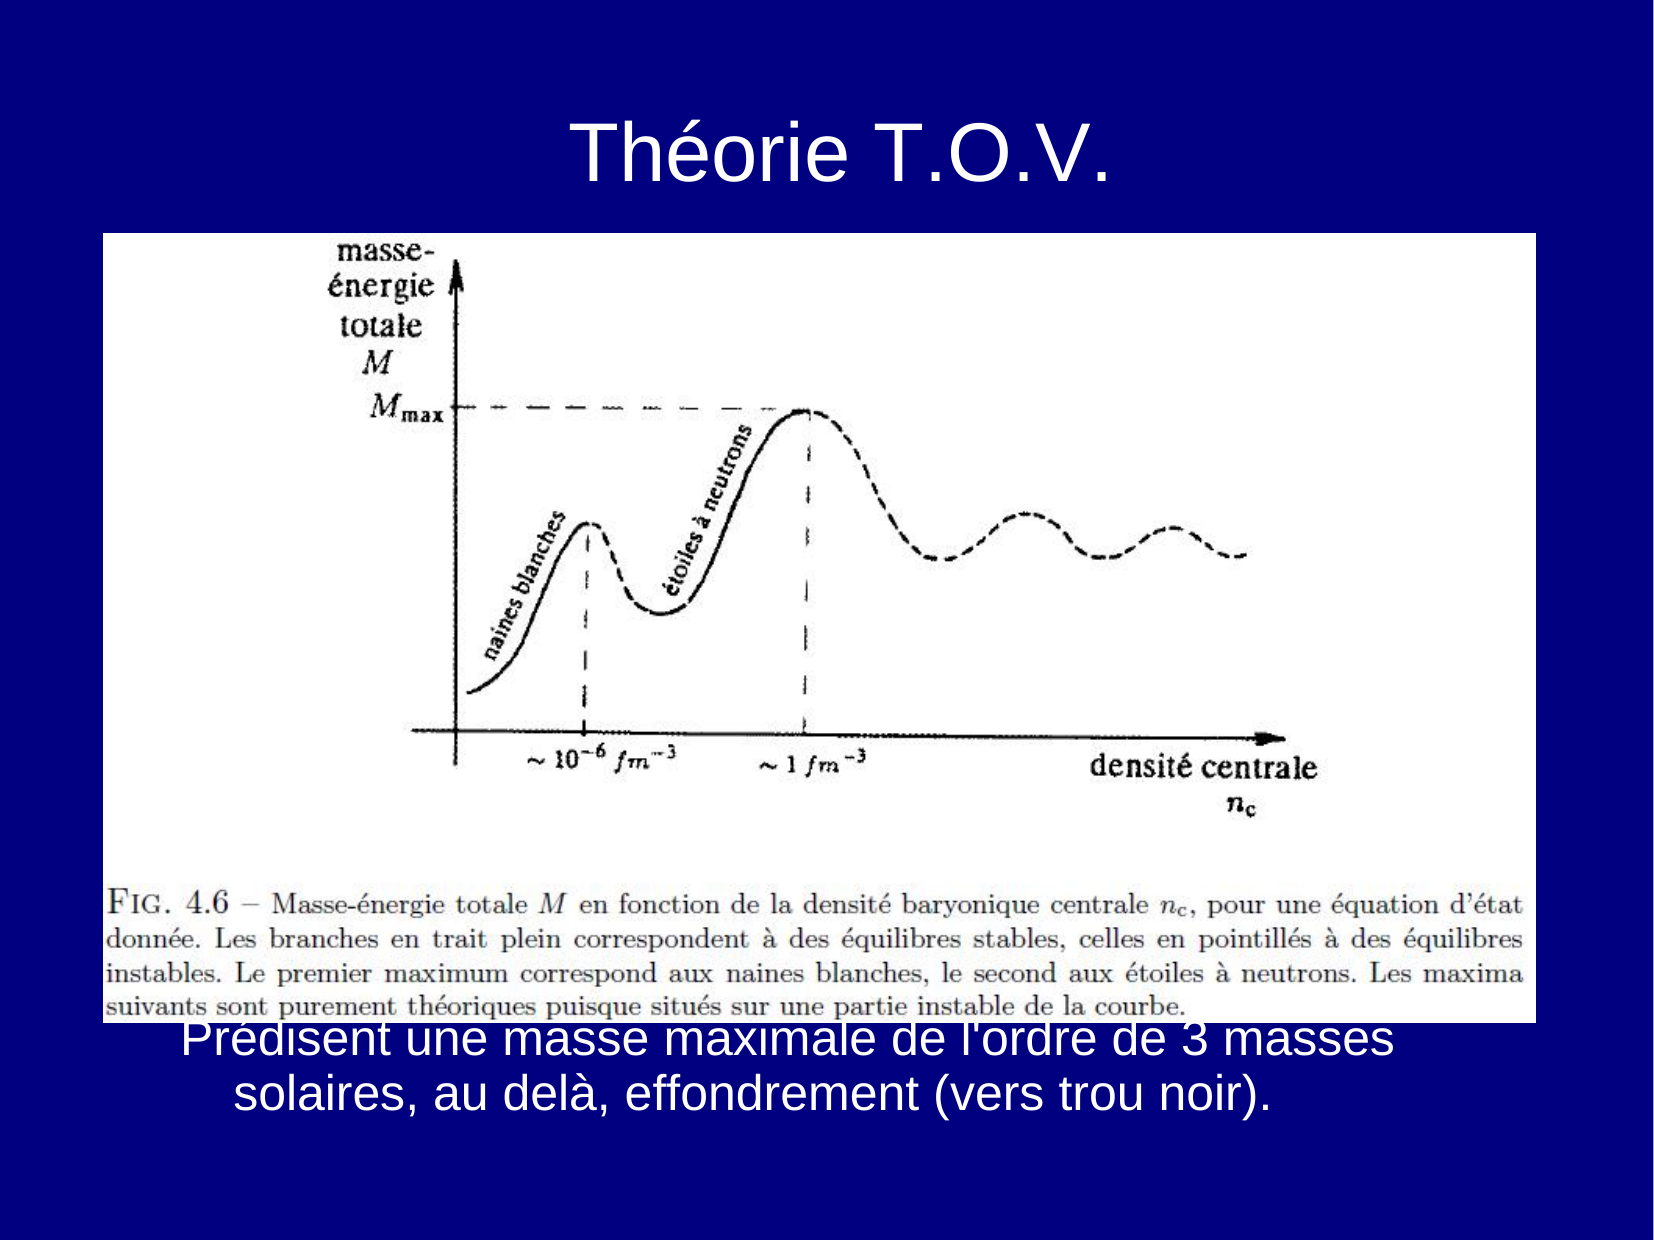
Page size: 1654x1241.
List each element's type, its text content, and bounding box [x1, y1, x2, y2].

picture [103, 233, 1536, 1023]
text_box Prédisent une masse maximale de l'ordre de 3 masses solaires, au delà, effondrement (vers trou noir). [147, 1002, 1540, 1241]
title Théorie T.O.V. [59, 49, 1625, 257]
